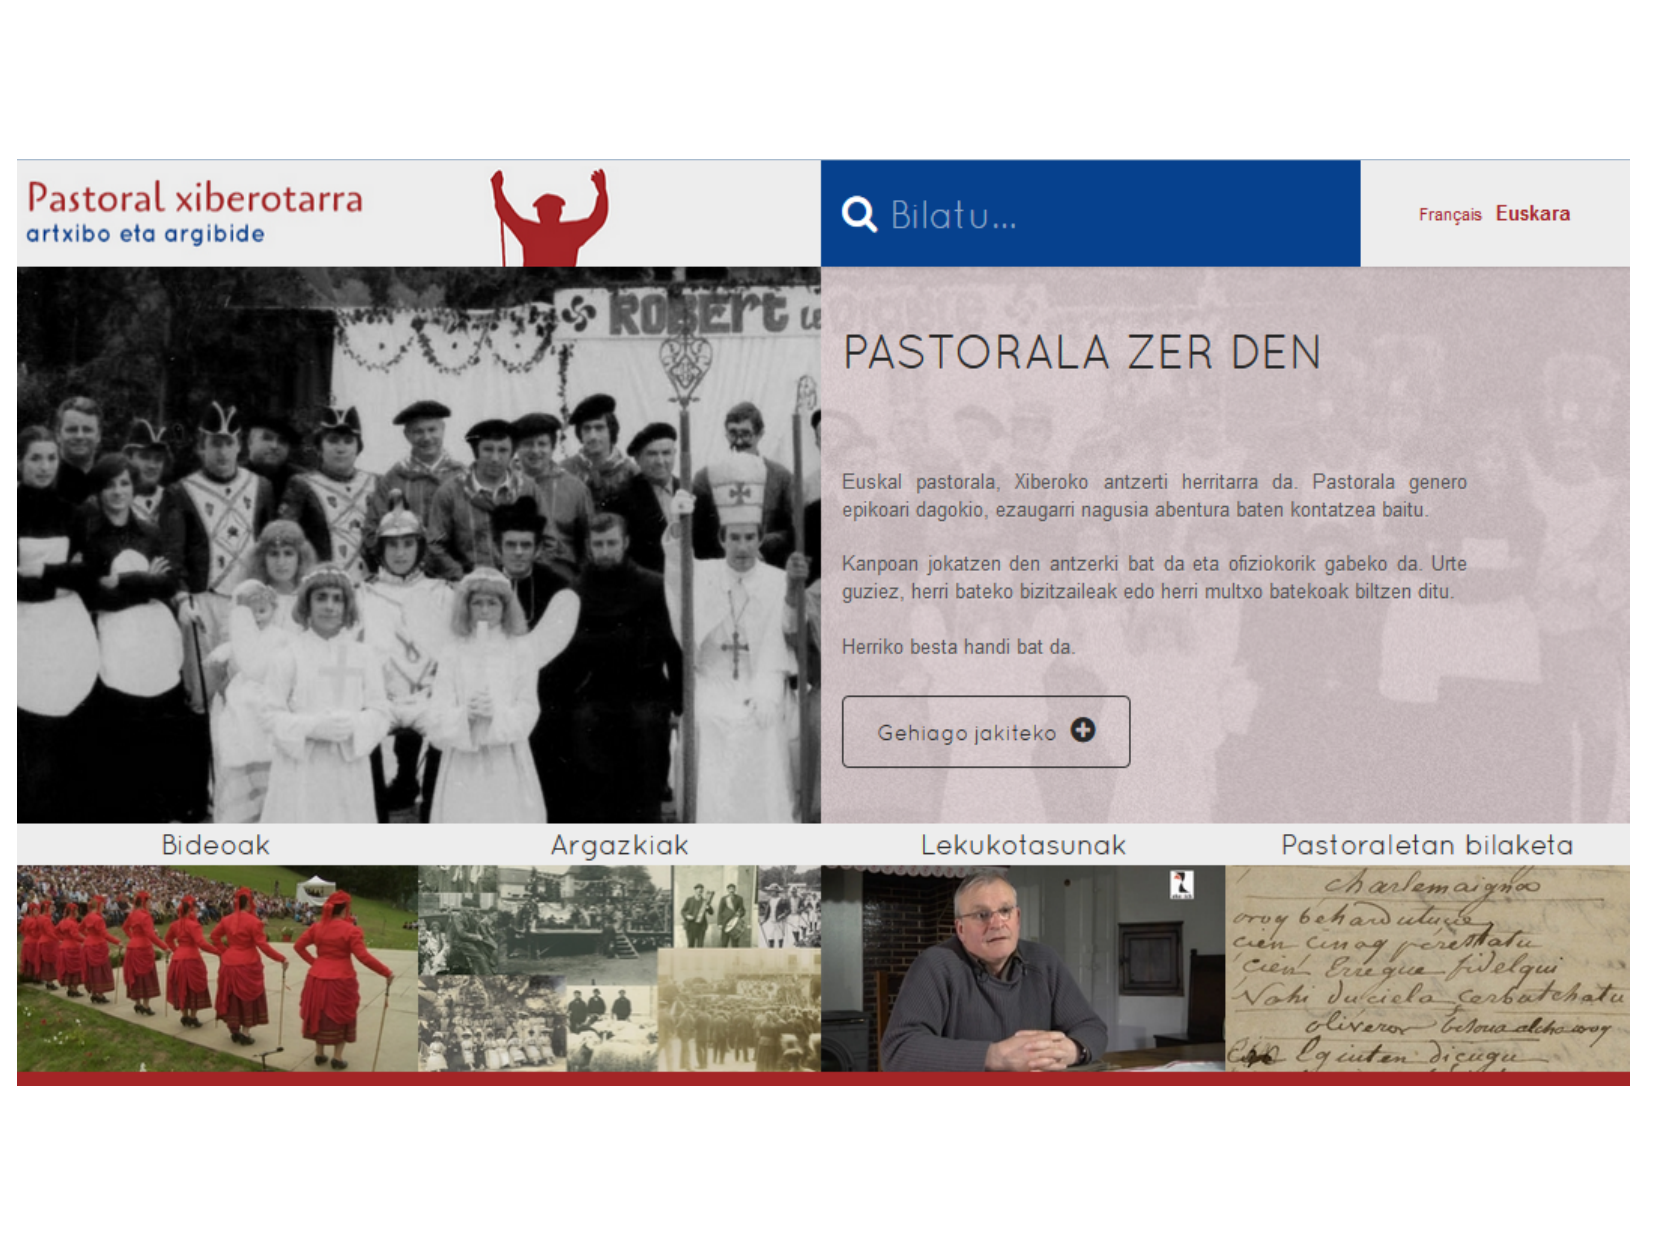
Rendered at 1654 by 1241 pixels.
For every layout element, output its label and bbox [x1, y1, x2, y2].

picture [17, 159, 1630, 1086]
